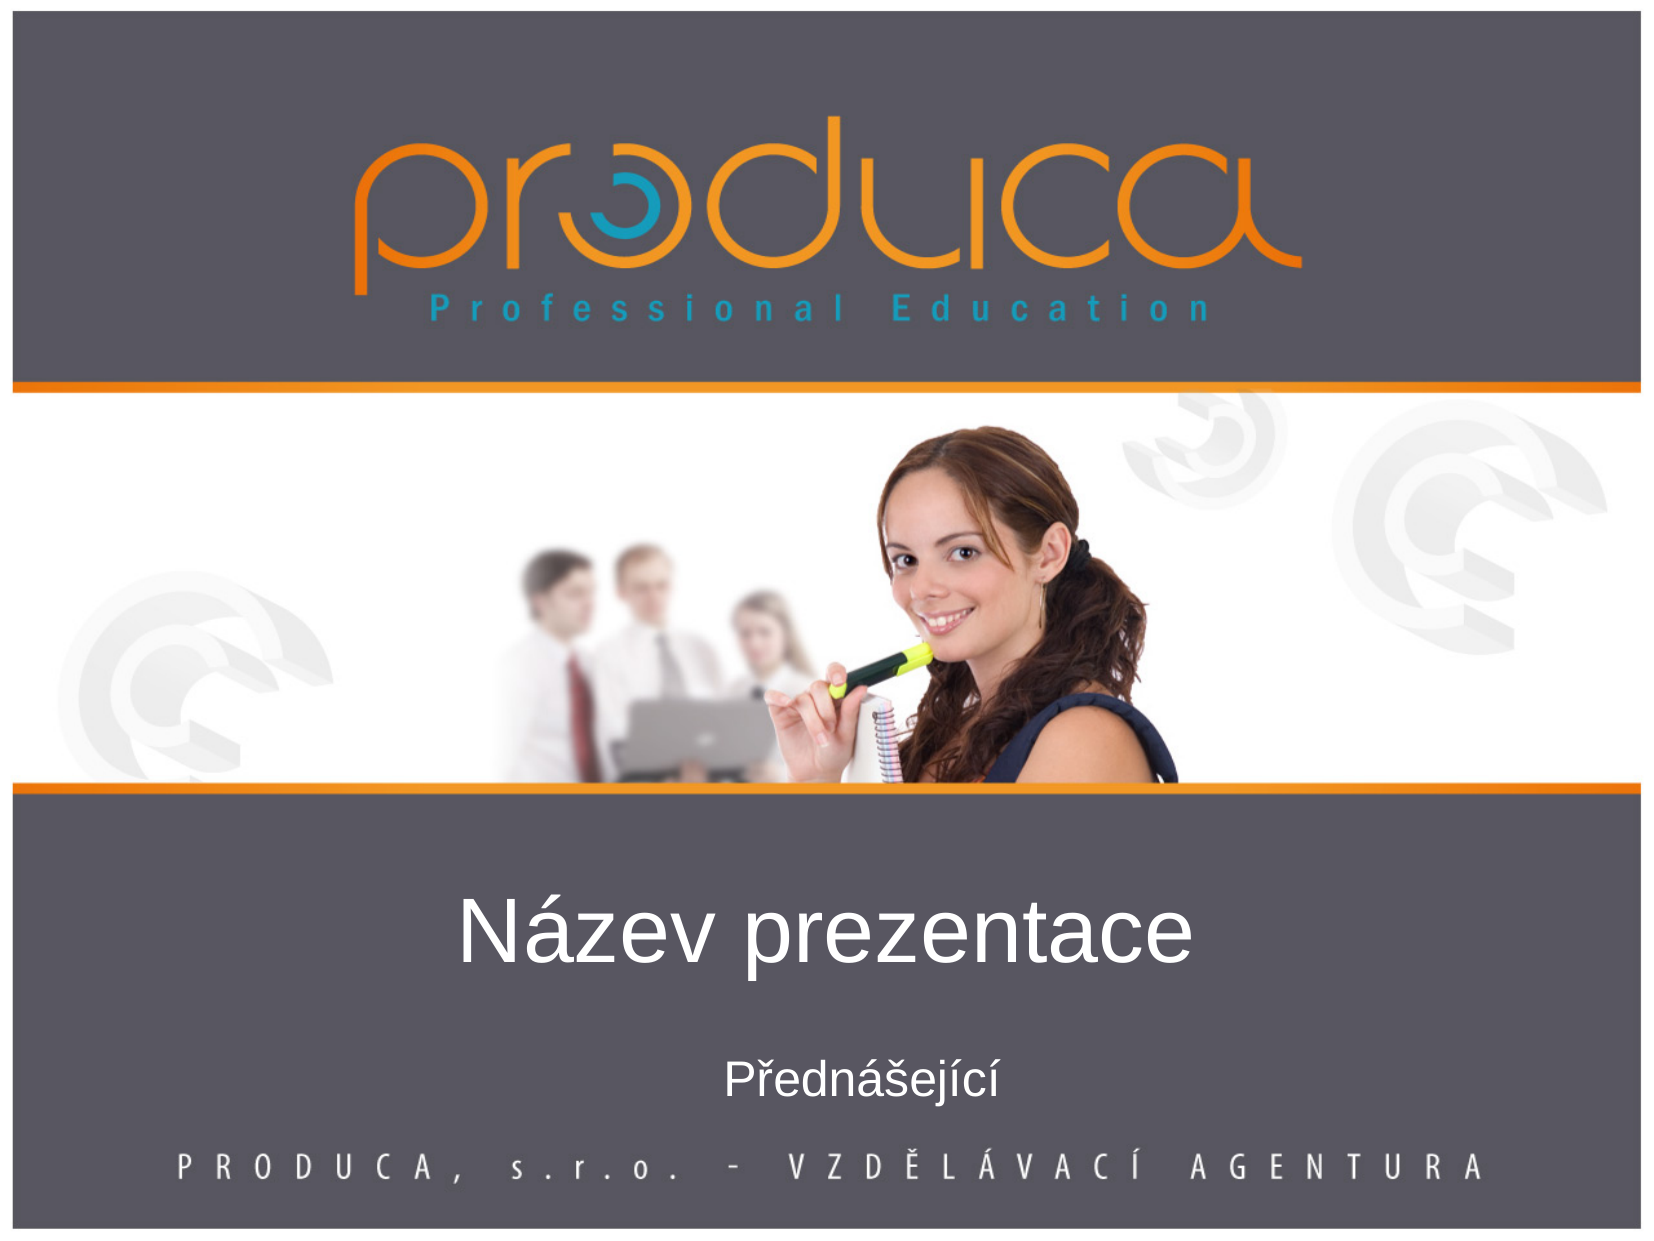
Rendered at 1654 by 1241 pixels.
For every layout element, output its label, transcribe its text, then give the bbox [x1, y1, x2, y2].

list Přednášející [82, 1051, 1571, 1117]
title Název prezentace [82, 826, 1571, 1035]
picture [0, 0, 1654, 1241]
